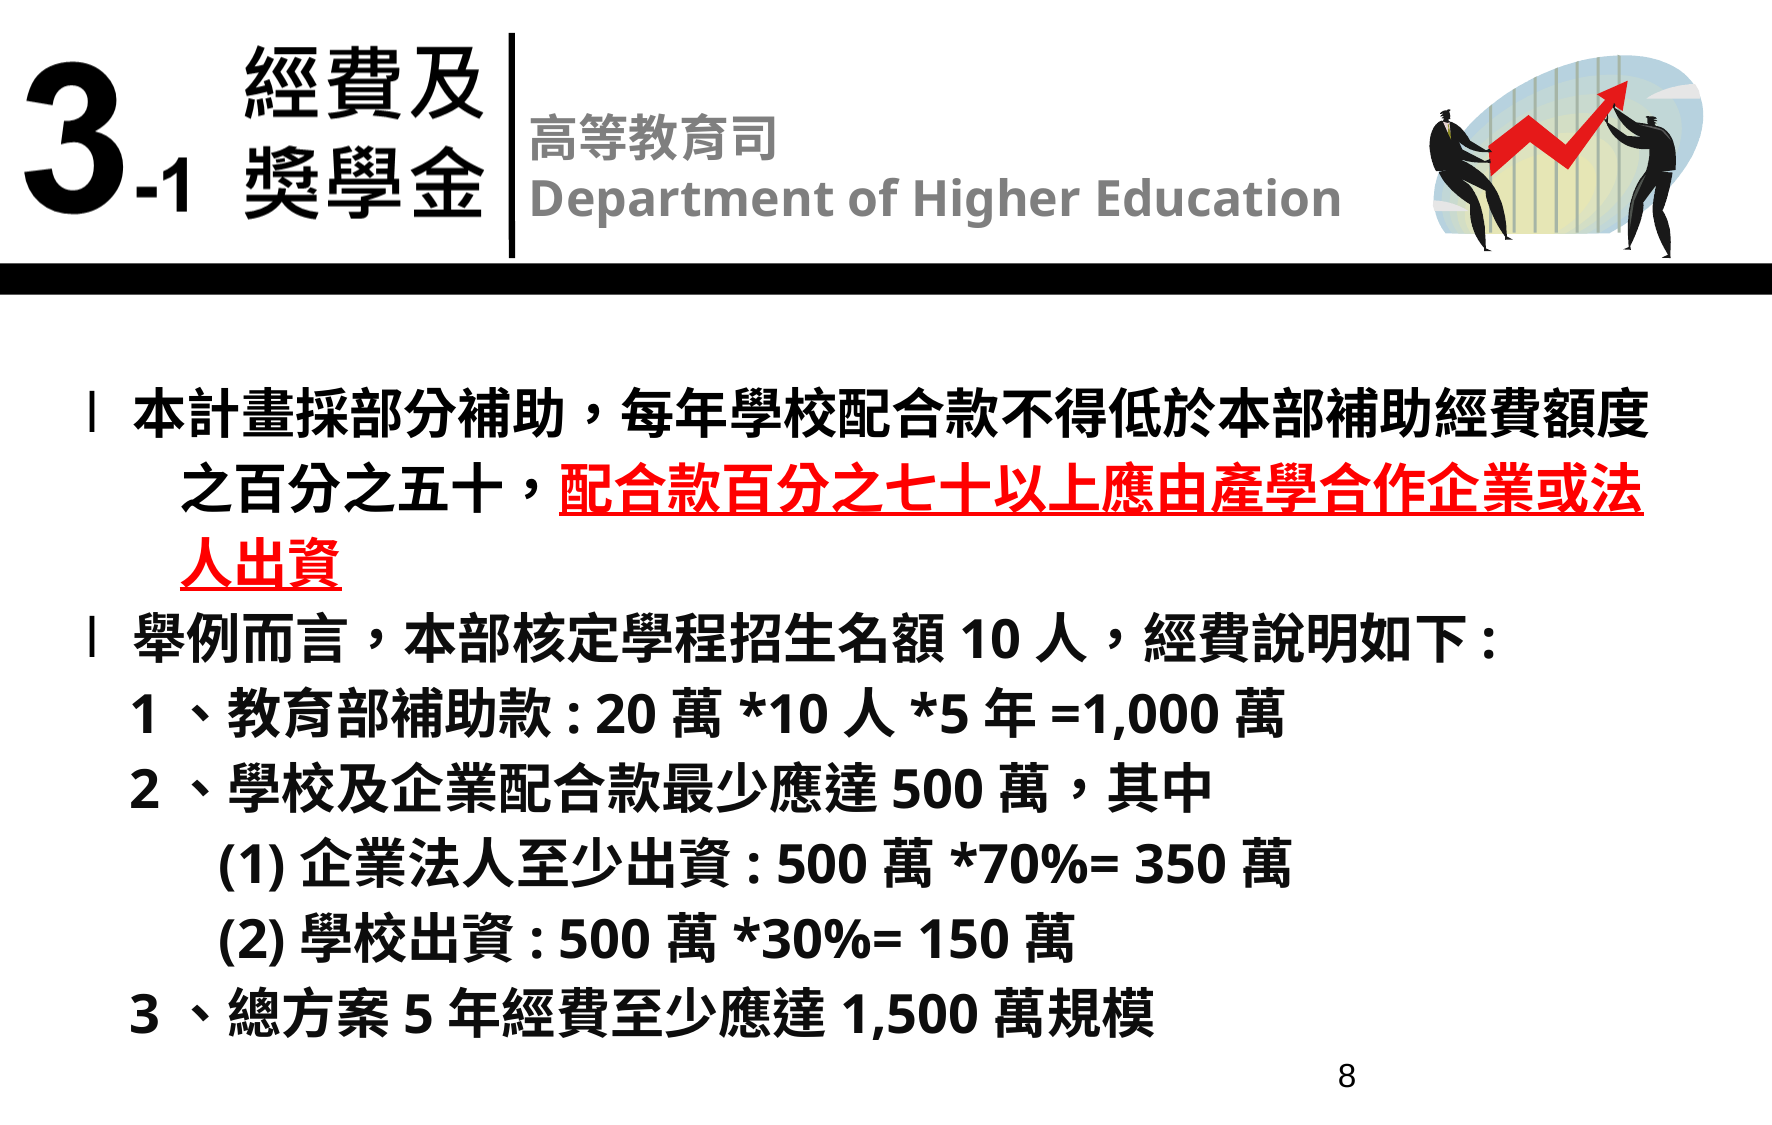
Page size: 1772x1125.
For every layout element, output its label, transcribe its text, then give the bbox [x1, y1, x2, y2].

text_box 8 [1322, 1046, 1737, 1125]
text_box 高等教育司 Department of Higher Education [514, 99, 1400, 234]
text_box 本計畫採部分補助，每年學校配合款不得低於本部補助經費額度之百分之五十，配合款百分之七十以上應由產學合作企業或法人出資 舉例而言，本部核定學程招生名額10人，經費說明如下: 1、教育部補助款: 20萬*10人*5年=1,000萬 2、學校及企業配合款最少應達500萬，其中 (1)企業法人至少出資: 500萬*70%= 350萬 (2)學校出資: 500萬*30%= 150萬 3、總方案5年經費至少應達1,500萬規模 [70, 361, 1690, 1052]
picture [1429, 54, 1704, 259]
picture [1, 0, 520, 385]
